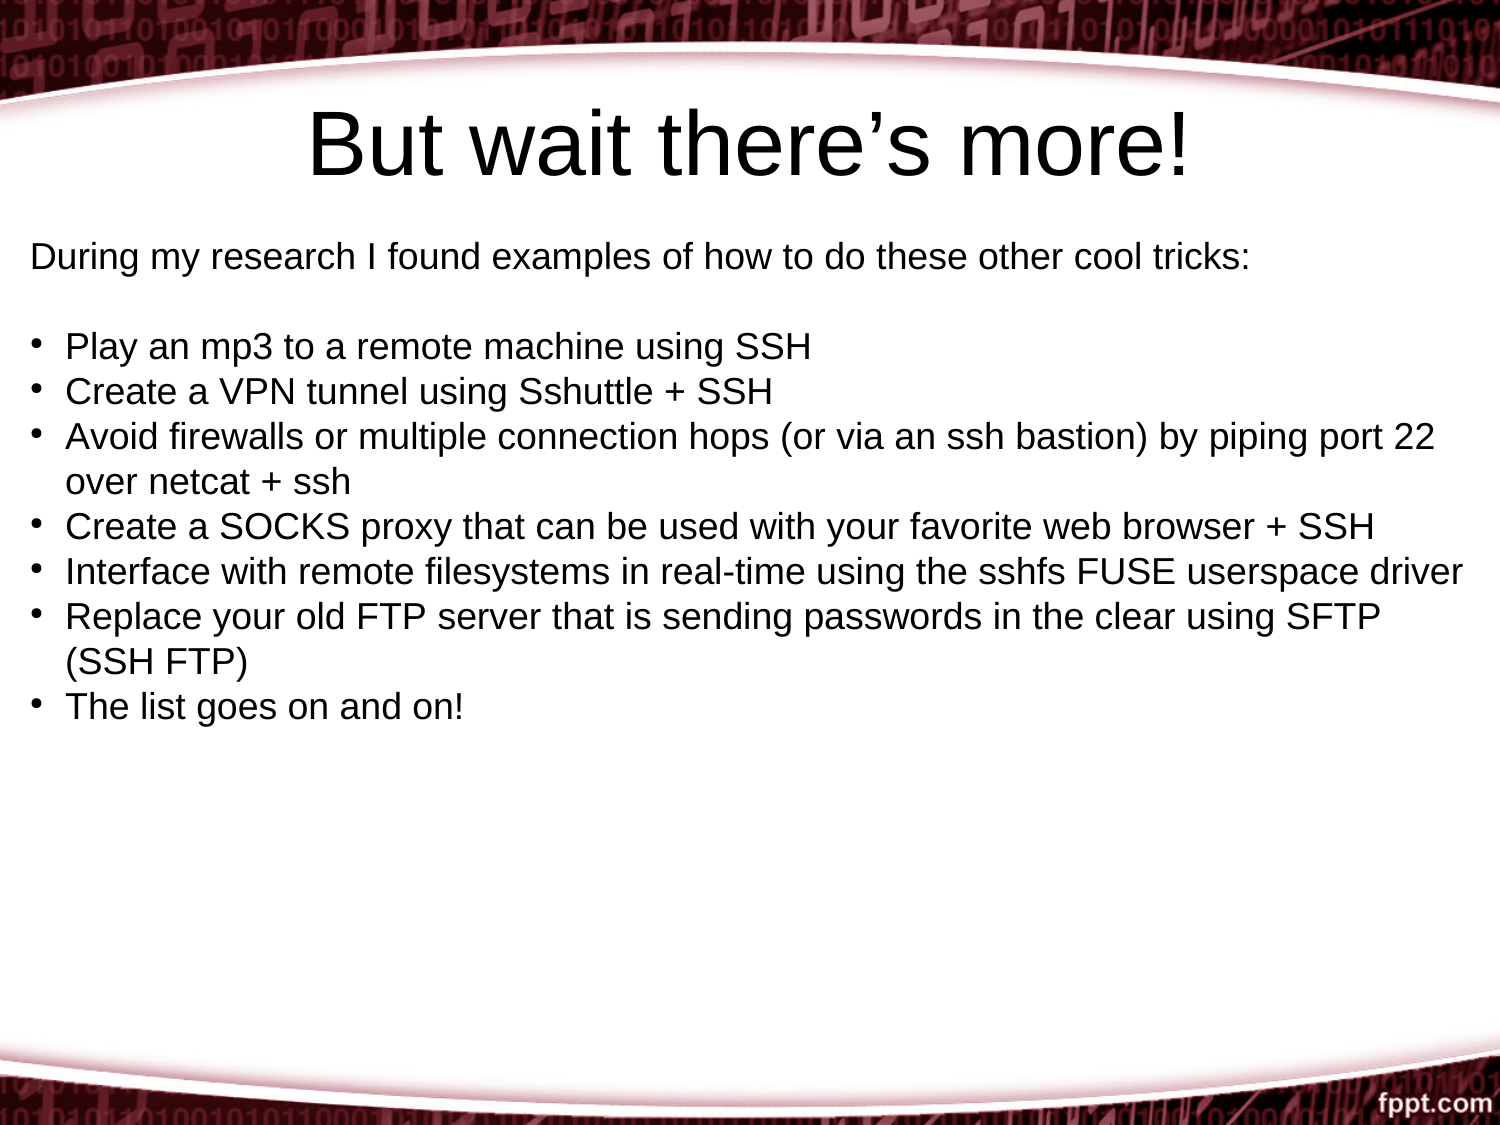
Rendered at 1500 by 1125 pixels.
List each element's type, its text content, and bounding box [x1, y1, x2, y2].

text_box During my research I found examples of how to do these other cool tricks: Play an mp3 to a remote machine using SSH Create a VPN tunnel using Sshuttle + SSH Avoid firewalls or multiple connection hops (or via an ssh bastion) by piping port 22 over netcat + ssh Create a SOCKS proxy that can be used with your favorite web browser + SSH Interface with remote filesystems in real-time using the sshfs FUSE userspace driver Replace your old FTP server that is sending passwords in the clear using SFTP (SSH FTP) The list goes on and on! [15, 224, 1486, 1050]
picture [0, 0, 1500, 1125]
title But wait there’s more! [75, 45, 1426, 224]
